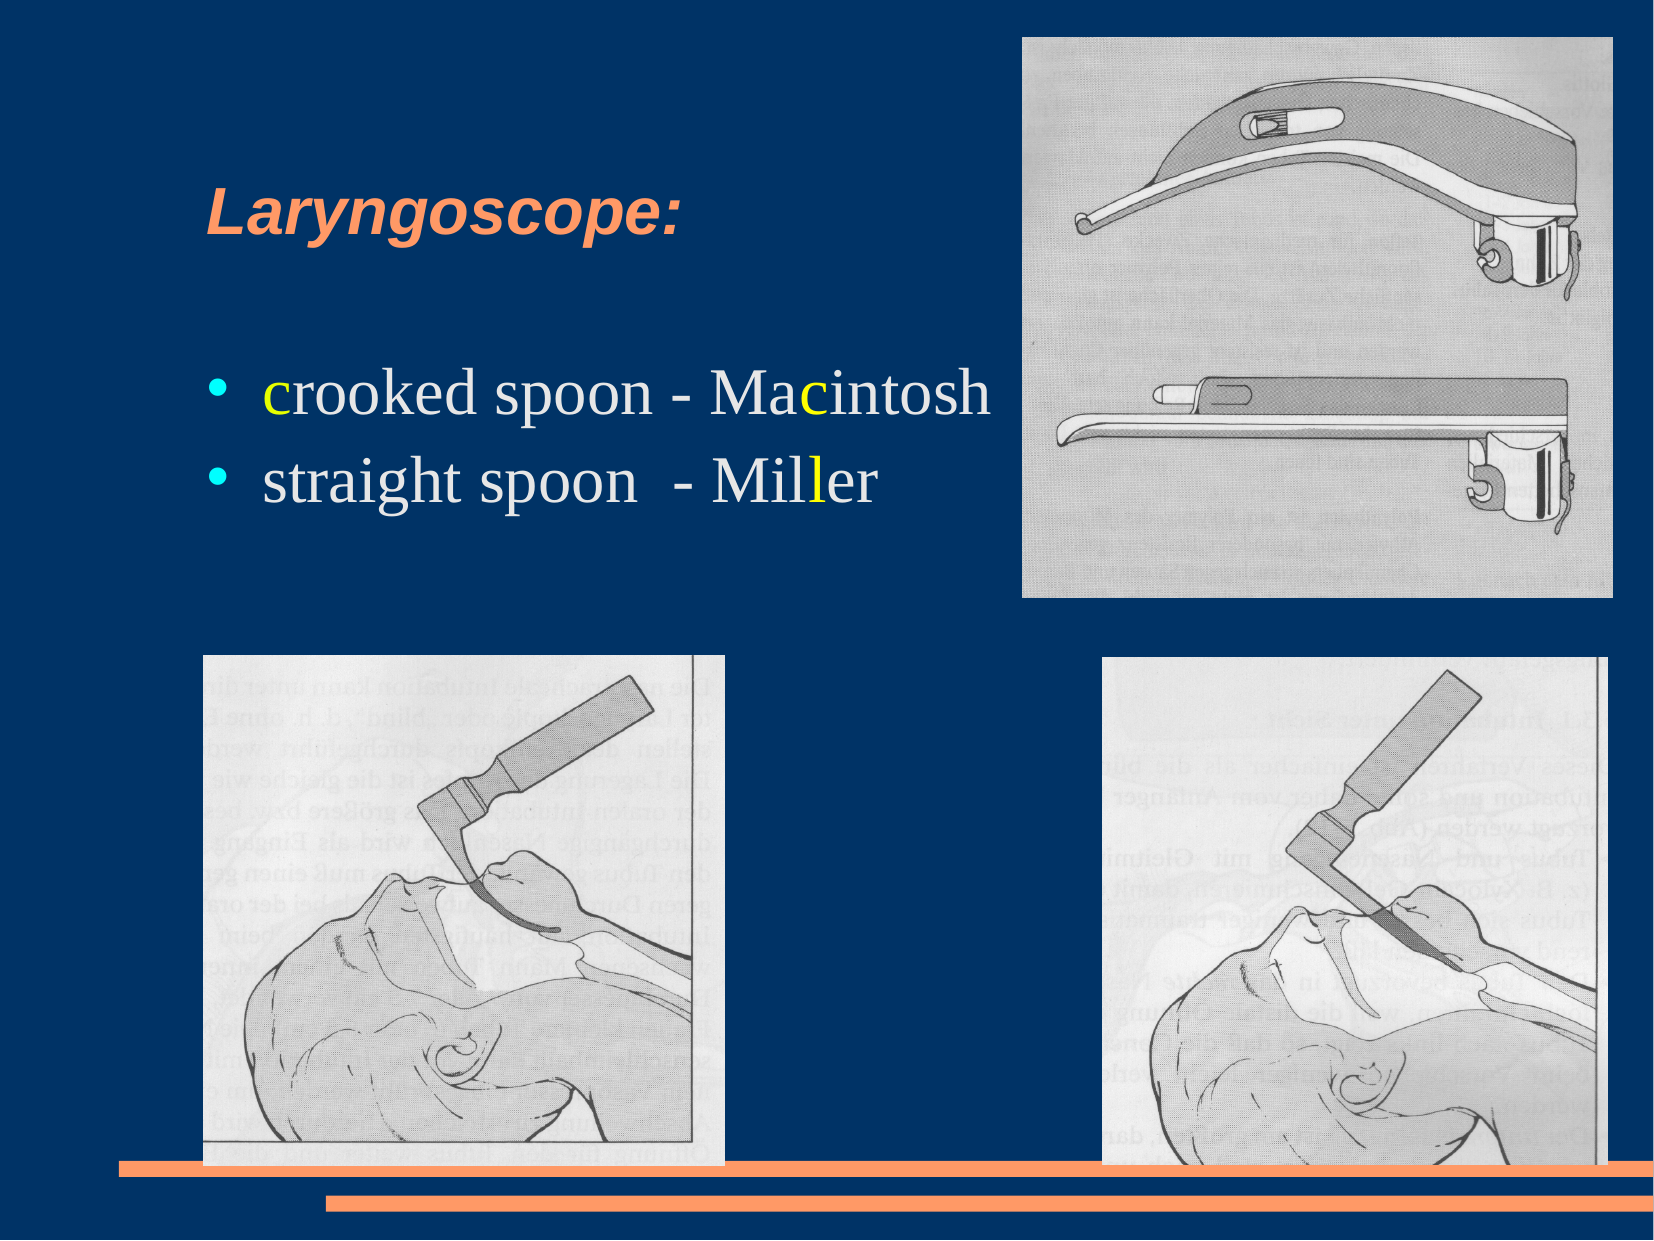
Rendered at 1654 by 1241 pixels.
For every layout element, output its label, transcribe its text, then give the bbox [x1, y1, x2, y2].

list crooked spoon - Macintosh straight spoon - Miller [206, 358, 1007, 649]
picture [1022, 37, 1613, 598]
picture [1102, 657, 1608, 1165]
title Laryngoscope: [206, 110, 1022, 317]
picture [203, 655, 725, 1166]
